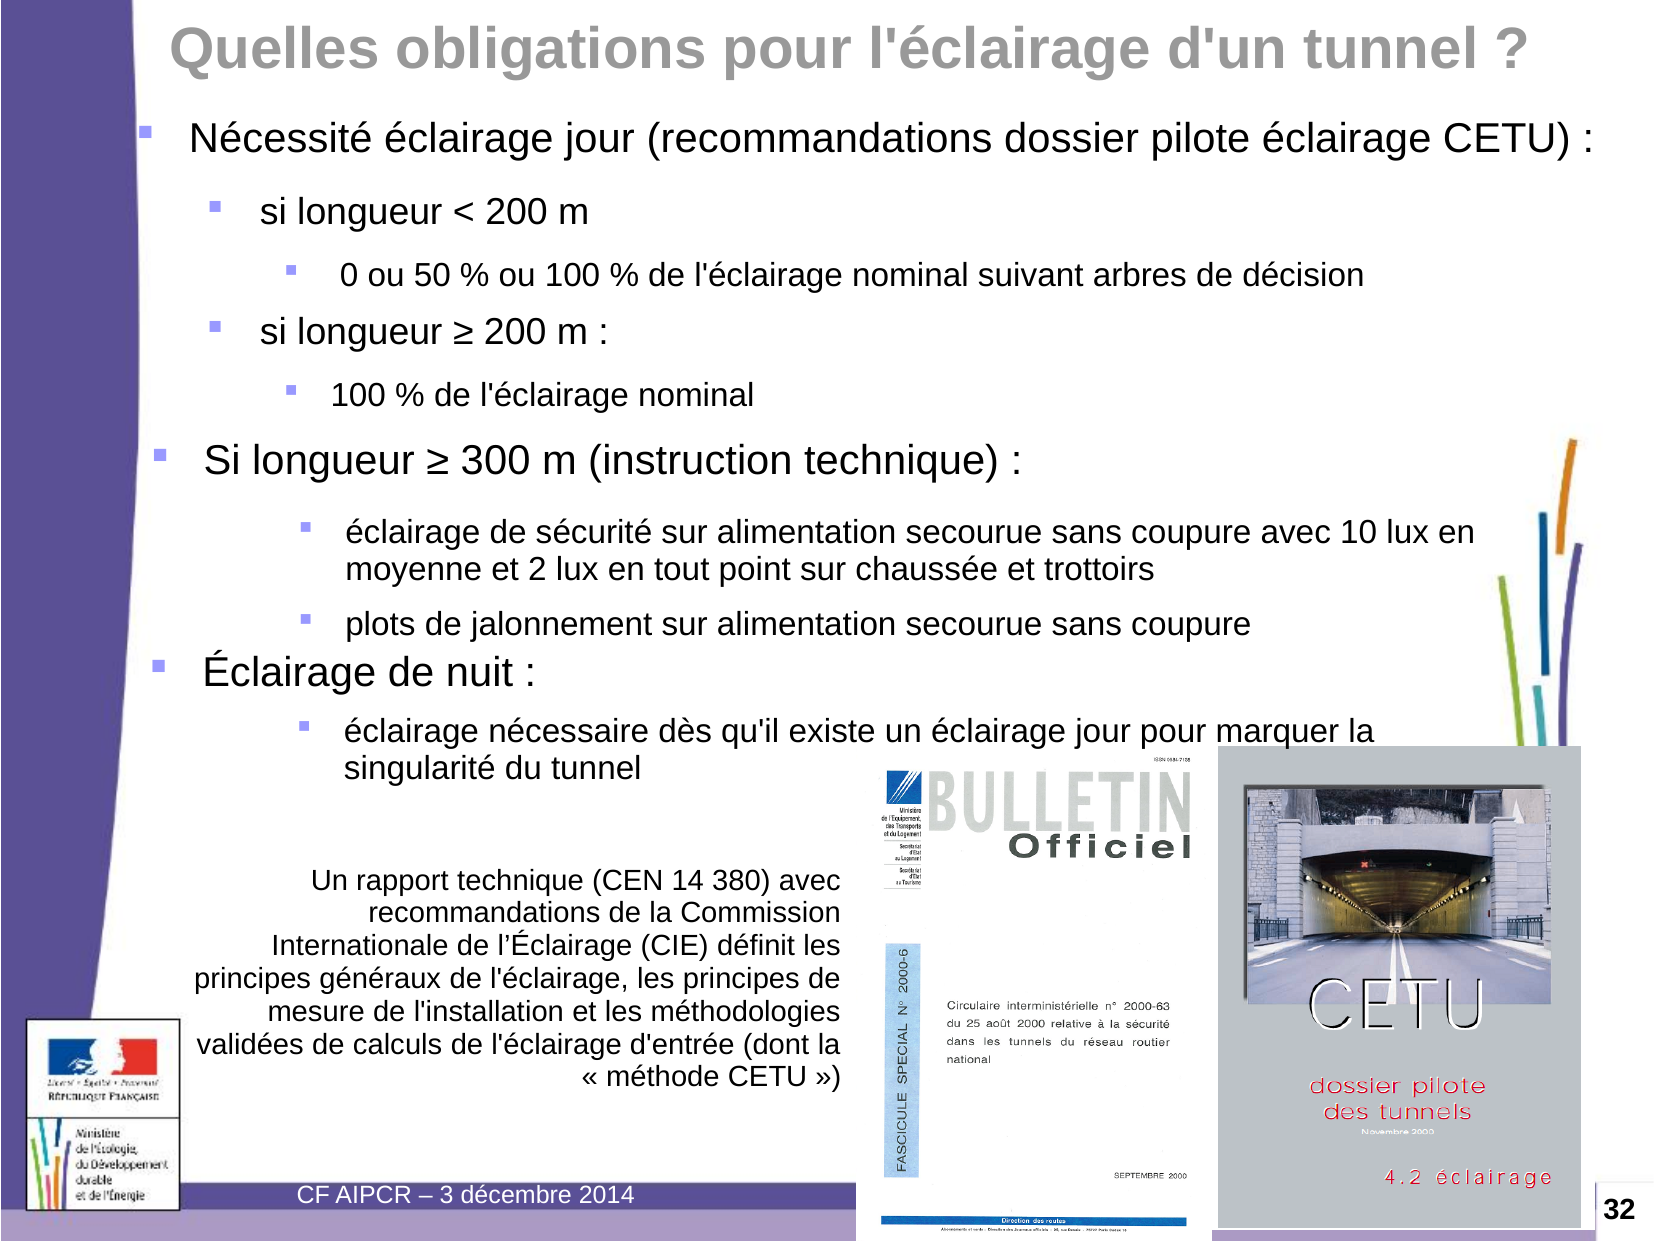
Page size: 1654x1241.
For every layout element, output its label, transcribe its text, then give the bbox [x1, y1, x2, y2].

text_box Éclairage de nuit : éclairage nécessaire dès qu'il existe un éclairage jour pour marquer la singularité du tunnel [116, 640, 1505, 795]
title Quelles obligations pour l'éclairage d'un tunnel ? [106, 0, 1595, 97]
text_box CF AIPCR – 3 décembre 2014 [296, 1181, 680, 1210]
list Nécessité éclairage jour (recommandations dossier pilote éclairage CETU) : si longueur < 200 m 0 ou 50 % ou 100 % de l'éclairage nominal suivant arbres de décision si longueur ≥ 200 m : 100 % de l'éclairage nominal [118, 114, 1625, 414]
text_box Si longueur ≥ 300 m (instruction technique) : éclairage de sécurité sur alimentation secourue sans coupure avec 10 lux en moyenne et 2 lux en tout point sur chaussée et trottoirs plots de jalonnement sur alimentation secourue sans coupure [118, 429, 1565, 650]
text_box Un rapport technique (CEN 14 380) avec recommandations de la Commission Internationale de l’Éclairage (CIE) définit les principes généraux de l'éclairage, les principes de mesure de l'installation et les méthodologies validées de calculs de l'éclairage d'entrée (dont la « méthode CETU ») [174, 856, 857, 1101]
picture [1, 0, 1654, 1241]
